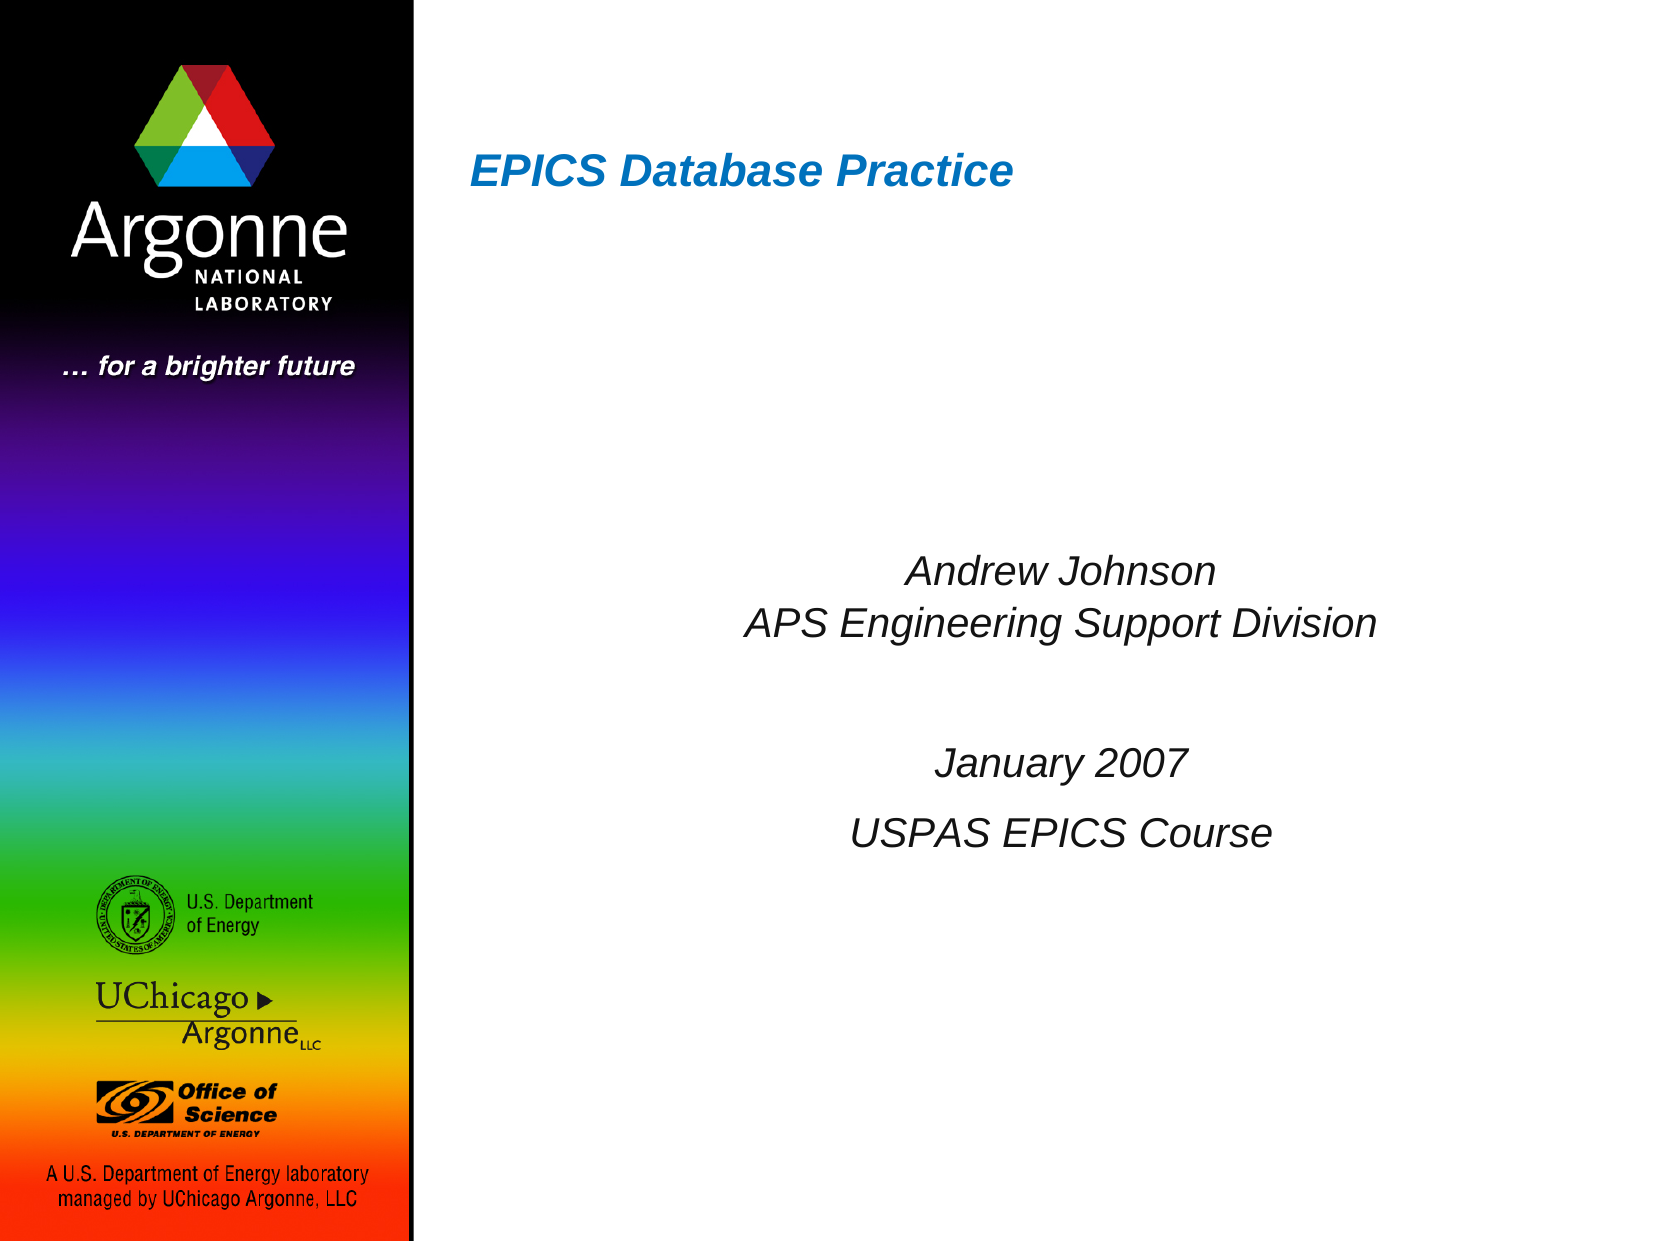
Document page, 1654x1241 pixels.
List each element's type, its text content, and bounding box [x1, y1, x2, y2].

picture [0, 0, 414, 1241]
title EPICS Database Practice [469, 126, 1438, 209]
text_box Andrew Johnson APS Engineering Support Division January 2007 USPAS EPICS Course [487, 541, 1571, 857]
